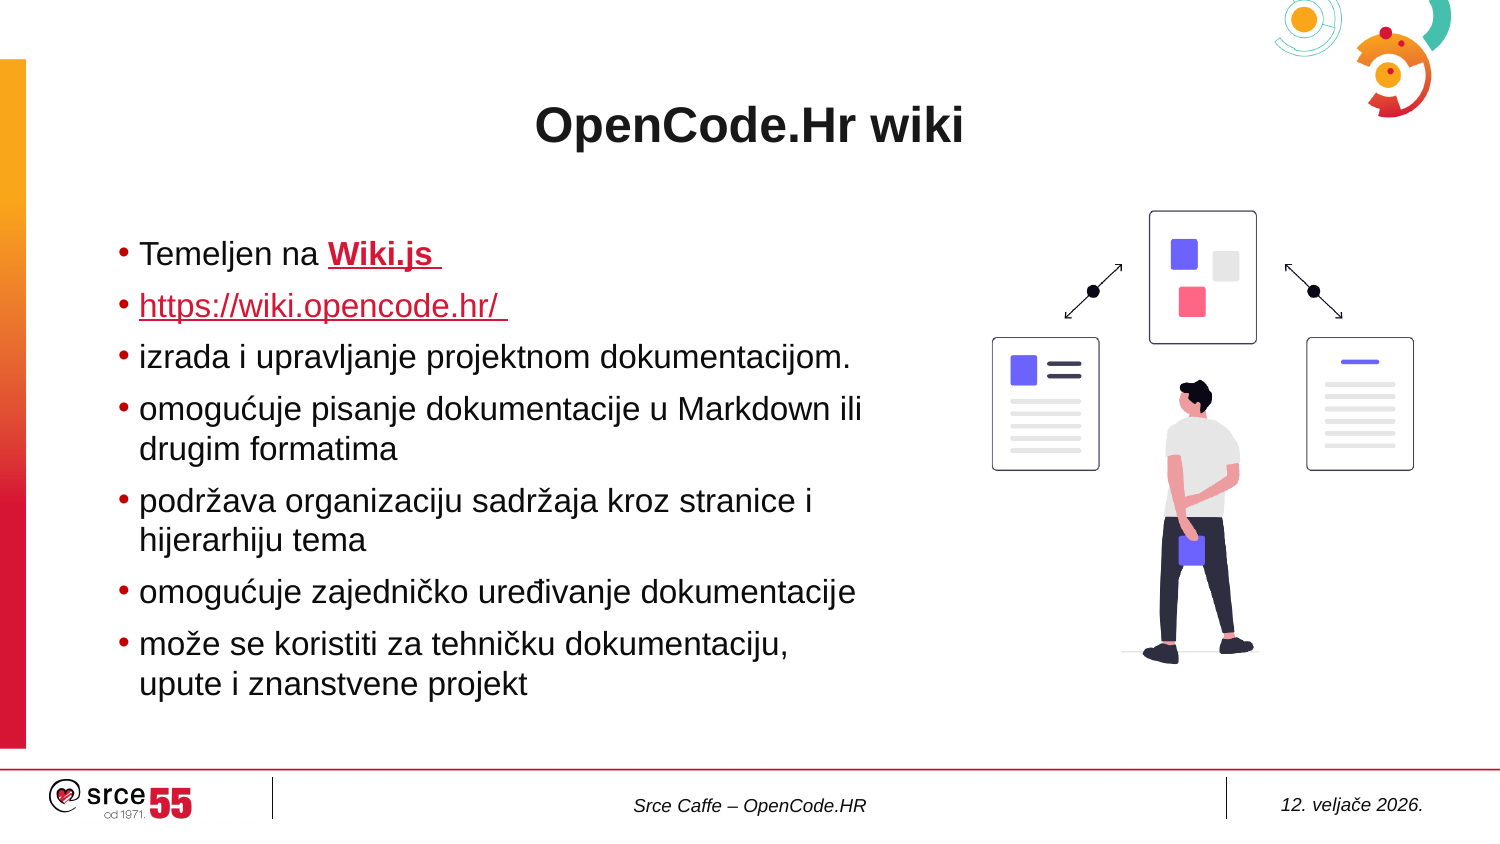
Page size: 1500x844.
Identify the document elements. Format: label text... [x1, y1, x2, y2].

title OpenCode.Hr wiki [103, 44, 1397, 208]
picture [0, 0, 1500, 844]
list Temeljen na Wiki.js https://wiki.opencode.hr/ izrada i upravljanje projektnom dokumentacijom. omogućuje pisanje dokumentacije u Markdown ili drugim formatima podržava organizaciju sadržaja kroz stranice i hijerarhiju tema omogućuje zajedničko uređivanje dokumentacije može se koristiti za tehničku dokumentaciju, upute i znanstvene projekt [103, 224, 888, 760]
slide_number 12. veljače 2026. [1254, 781, 1451, 827]
